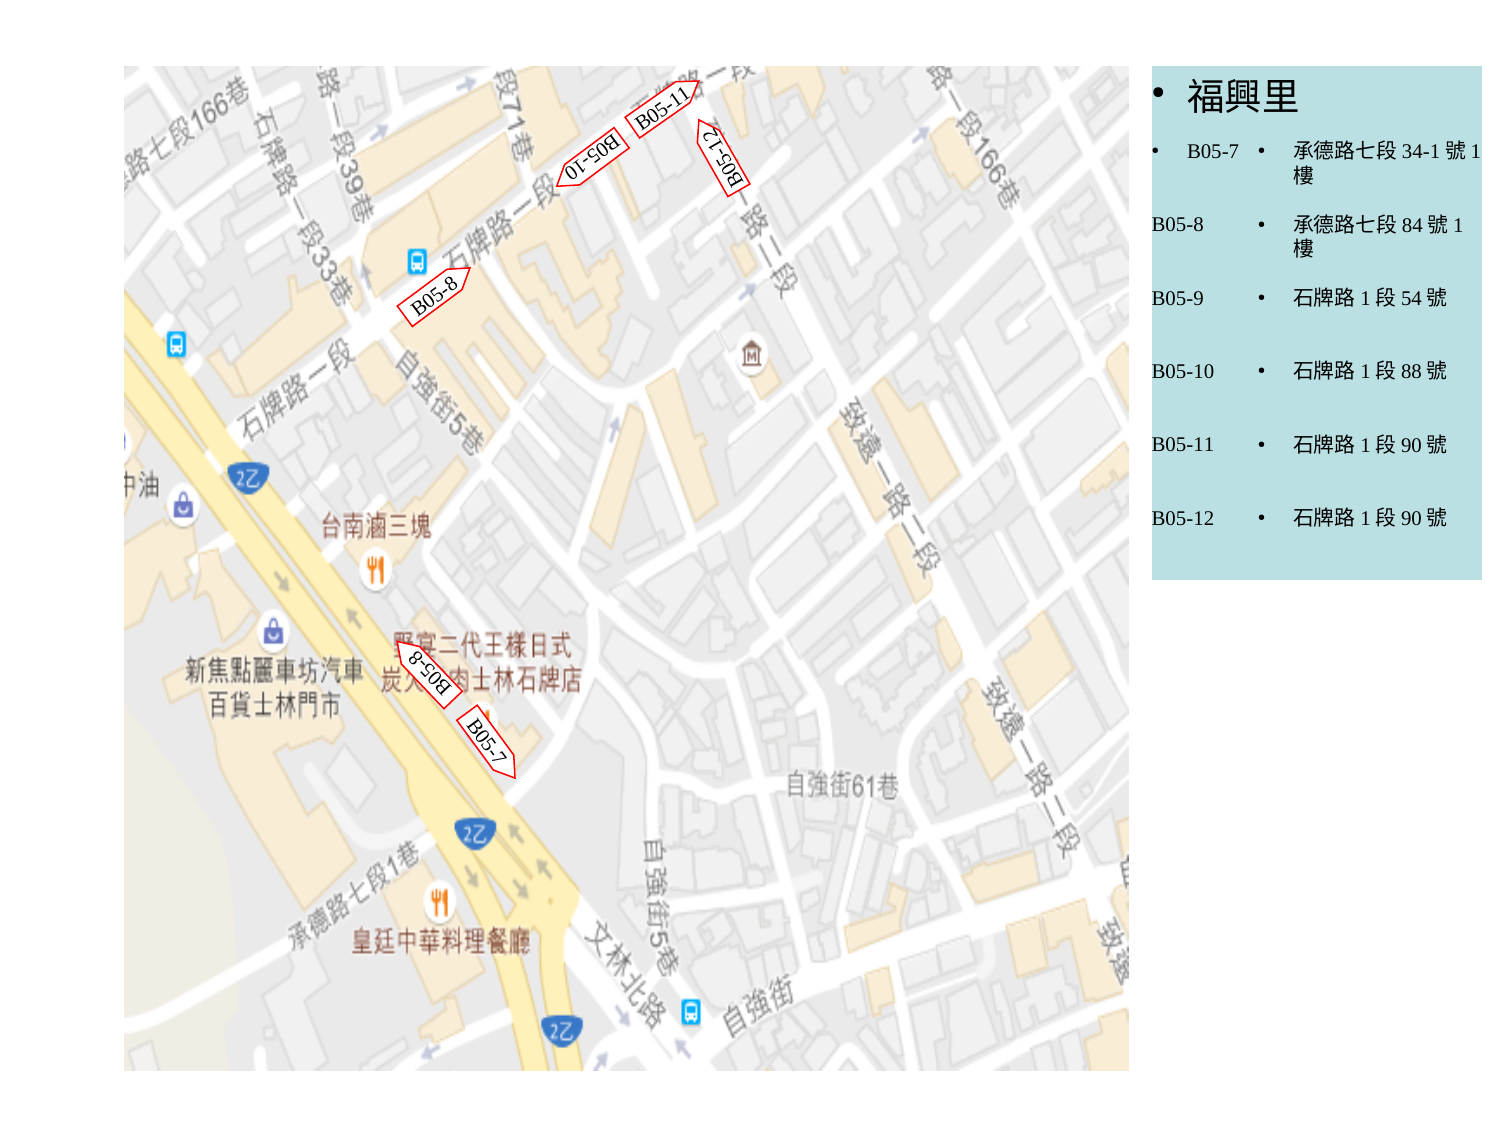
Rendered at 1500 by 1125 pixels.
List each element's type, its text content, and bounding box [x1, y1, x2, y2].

text_box B05-10 [556, 127, 630, 187]
picture [124, 66, 1129, 1071]
table_cell 承德路七段84號1樓 [1258, 213, 1482, 286]
text_box B05-12 [697, 119, 750, 197]
table_cell 石牌路1段54號 [1258, 286, 1482, 360]
table_cell B05-8 [1152, 213, 1258, 286]
table_cell B05-10 [1152, 360, 1258, 433]
text_box B05-11 [625, 81, 699, 138]
table_cell 石牌路1段88號 [1258, 360, 1482, 433]
table_cell B05-11 [1152, 433, 1258, 506]
text_box B05-7 [456, 705, 515, 779]
text_box B05-8 [397, 267, 470, 327]
table_cell 石牌路1段90號 [1258, 433, 1482, 506]
table_cell 承德路七段34-1號1樓 [1258, 140, 1482, 213]
table_cell 石牌路1段90號 [1258, 506, 1482, 580]
table_header 福興里 [1152, 66, 1482, 140]
text_box B05-8 [397, 641, 463, 709]
table_cell B05-12 [1152, 506, 1258, 580]
table_cell B05-9 [1152, 286, 1258, 360]
table_cell B05-7 [1152, 140, 1258, 213]
